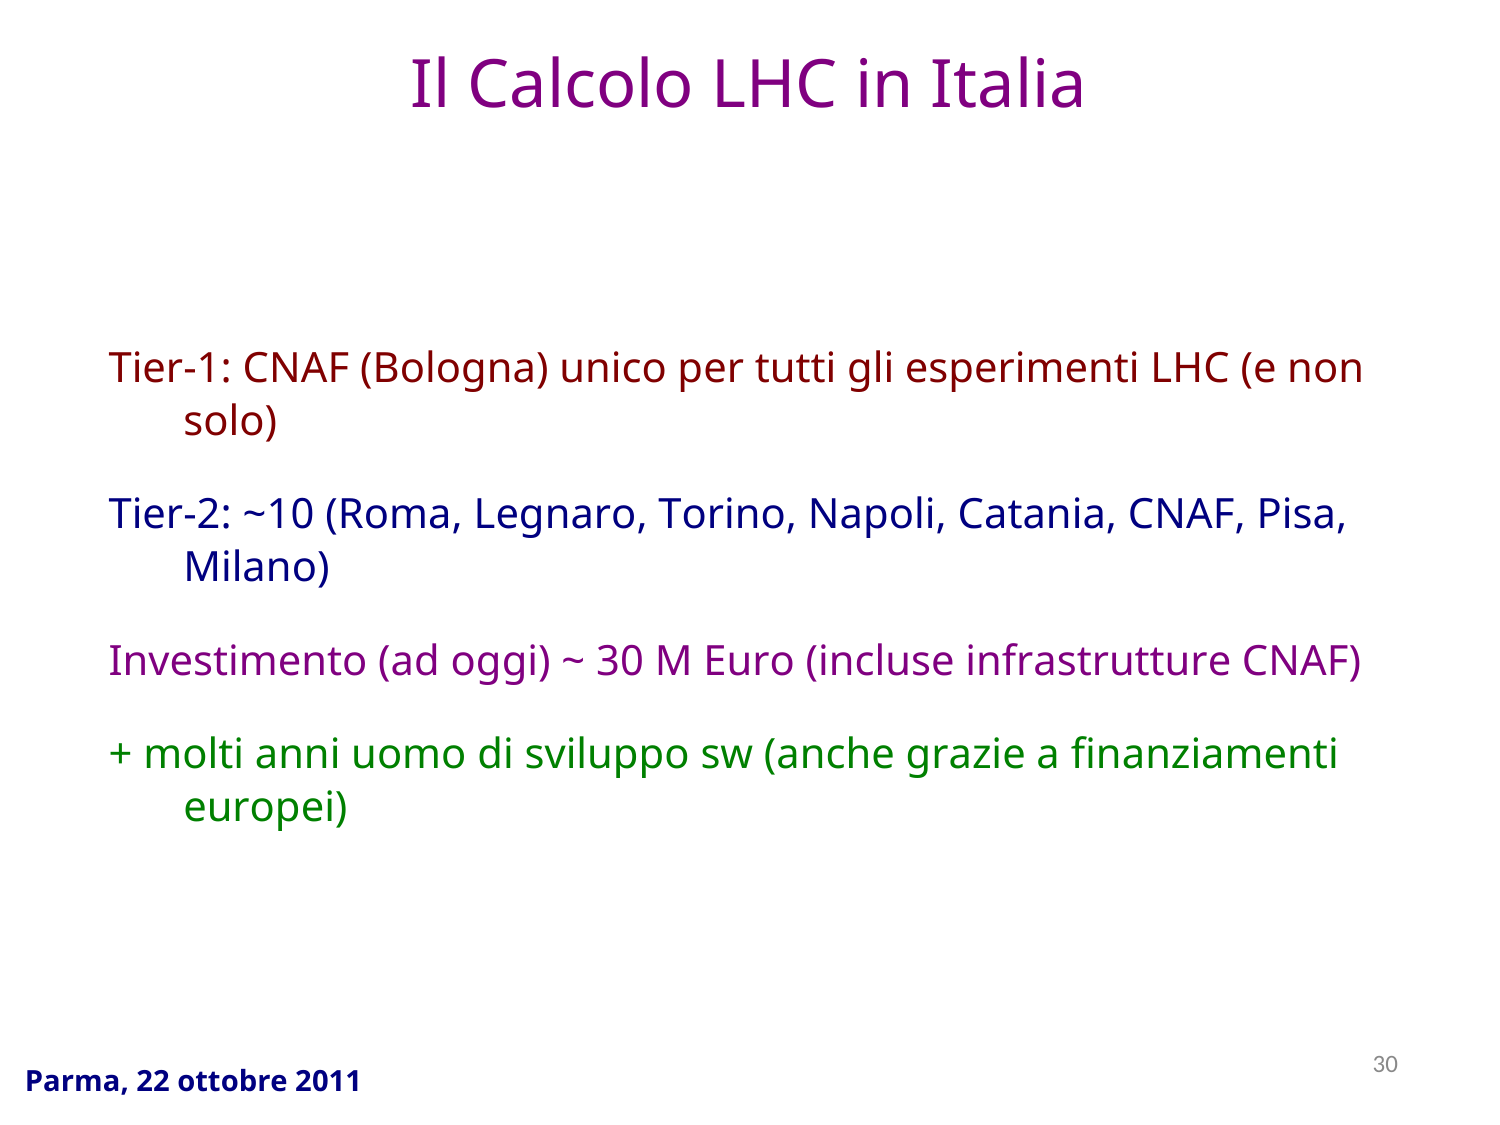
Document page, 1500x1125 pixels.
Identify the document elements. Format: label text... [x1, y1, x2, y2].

text_box Il Calcolo LHC in Italia [18, 12, 1481, 139]
subtitle Tier-1: CNAF (Bologna) unico per tutti gli esperimenti LHC (e non solo)‏ Tier-2: ~10 (Roma, Legnaro, Torino, Napoli, Catania, CNAF, Pisa, Milano)‏ Investimento (ad oggi) ~ 30 M Euro (incluse infrastrutture CNAF)‏ + molti anni uomo di sviluppo sw (anche grazie a finanziamenti europei)‏ [108, 261, 1399, 911]
